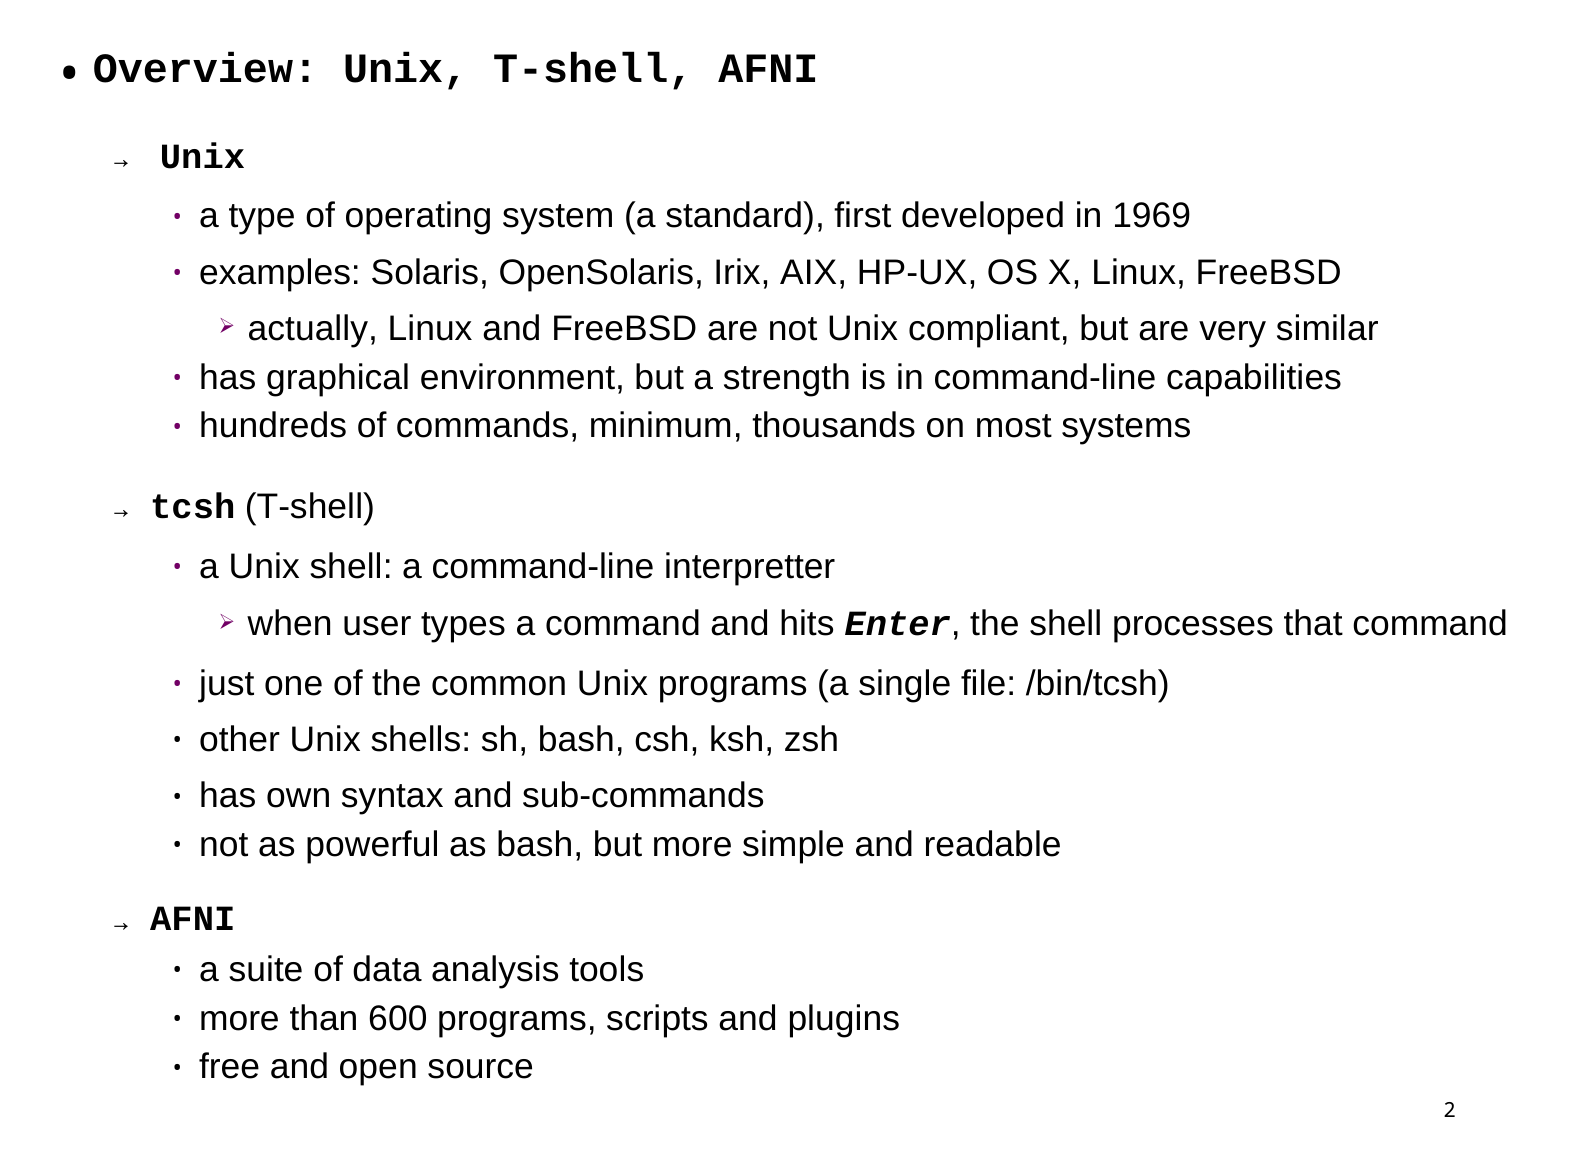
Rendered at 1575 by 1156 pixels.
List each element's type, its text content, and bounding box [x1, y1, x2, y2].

list Overview: Unix, T-shell, AFNI Unix a type of operating system (a standard), first developed in 1969 examples: Solaris, OpenSolaris, Irix, AIX, HP-UX, OS X, Linux, FreeBSD actually, Linux and FreeBSD are not Unix compliant, but are very similar has graphical environment, but a strength is in command-line capabilities hundreds of commands, minimum, thousands on most systems tcsh (T-shell) a Unix shell: a command-line interpretter when user types a command and hits Enter, the shell processes that command just one of the common Unix programs (a single file: /bin/tcsh) other Unix shells: sh, bash, csh, ksh, zsh has own syntax and sub-commands not as powerful as bash, but more simple and readable AFNI a suite of data analysis tools more than 600 programs, scripts and plugins free and open source [37, 40, 1550, 1156]
